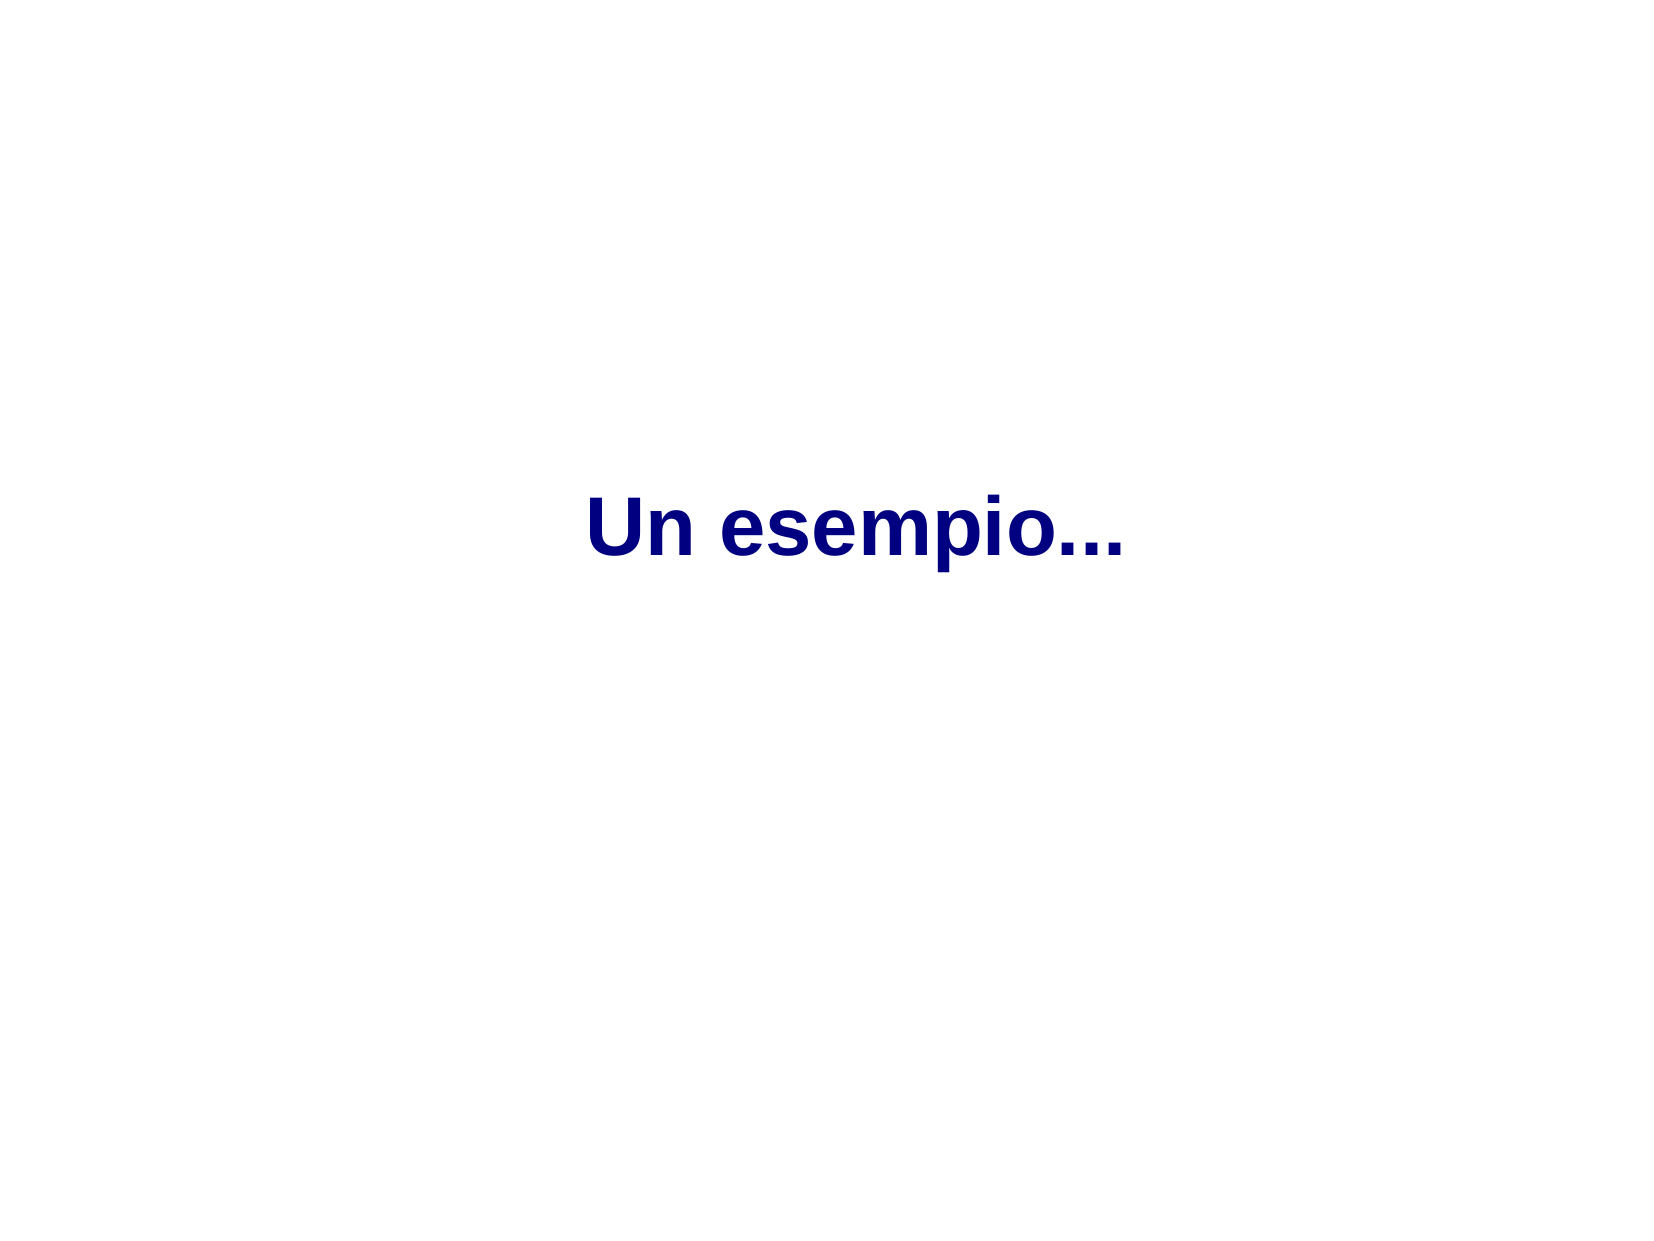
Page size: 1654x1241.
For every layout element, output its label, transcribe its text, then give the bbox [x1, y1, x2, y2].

text_box Un esempio... [147, 472, 1565, 581]
